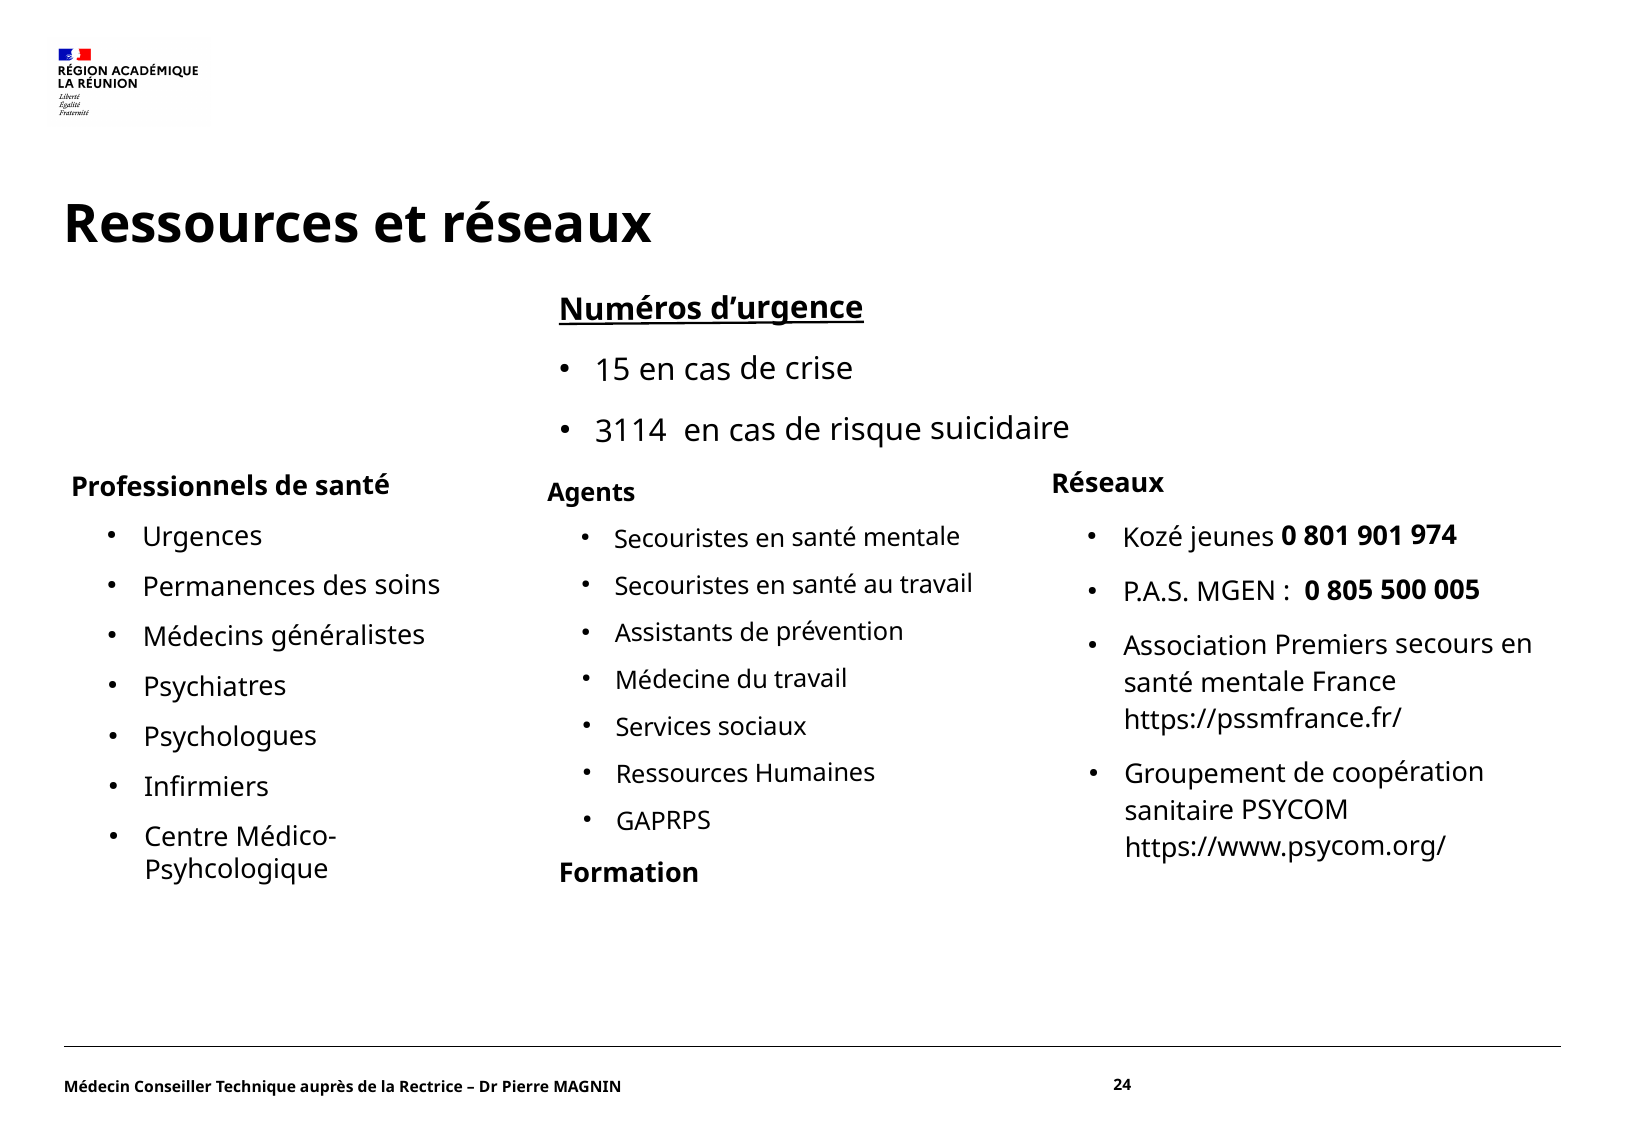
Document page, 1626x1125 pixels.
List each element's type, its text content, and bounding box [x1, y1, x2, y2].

picture [47, 37, 211, 127]
list Professionnels de santé Urgences Permanences des soins Médecins généralistes Psychiatres Psychologues Infirmiers Centre Médico-Psyhcologique [35, 466, 508, 913]
list Réseaux Kozé jeunes 0 801 901 974 P.A.S. MGEN : 0 805 500 005 Association Premiers secours en santé mentale France https://pssmfrance.fr/ Groupement de coopération sanitaire PSYCOM https://www.psycom.org/ [1015, 460, 1574, 931]
list Formation [523, 850, 1087, 1038]
text_box Médecin Conseiller Technique auprès de la Rectrice – Dr Pierre MAGNIN [64, 1046, 1114, 1125]
list Numéros d’urgence 15 en cas de crise 3114 en cas de risque suicidaire [523, 285, 1087, 473]
list Agents Secouristes en santé mentale Secouristes en santé au travail Assistants de prévention Médecine du travail Services sociaux Ressources Humaines GAPRPS [513, 472, 1018, 838]
title Ressources et réseaux [63, 196, 1562, 272]
text_box 33 [1114, 1046, 1354, 1125]
